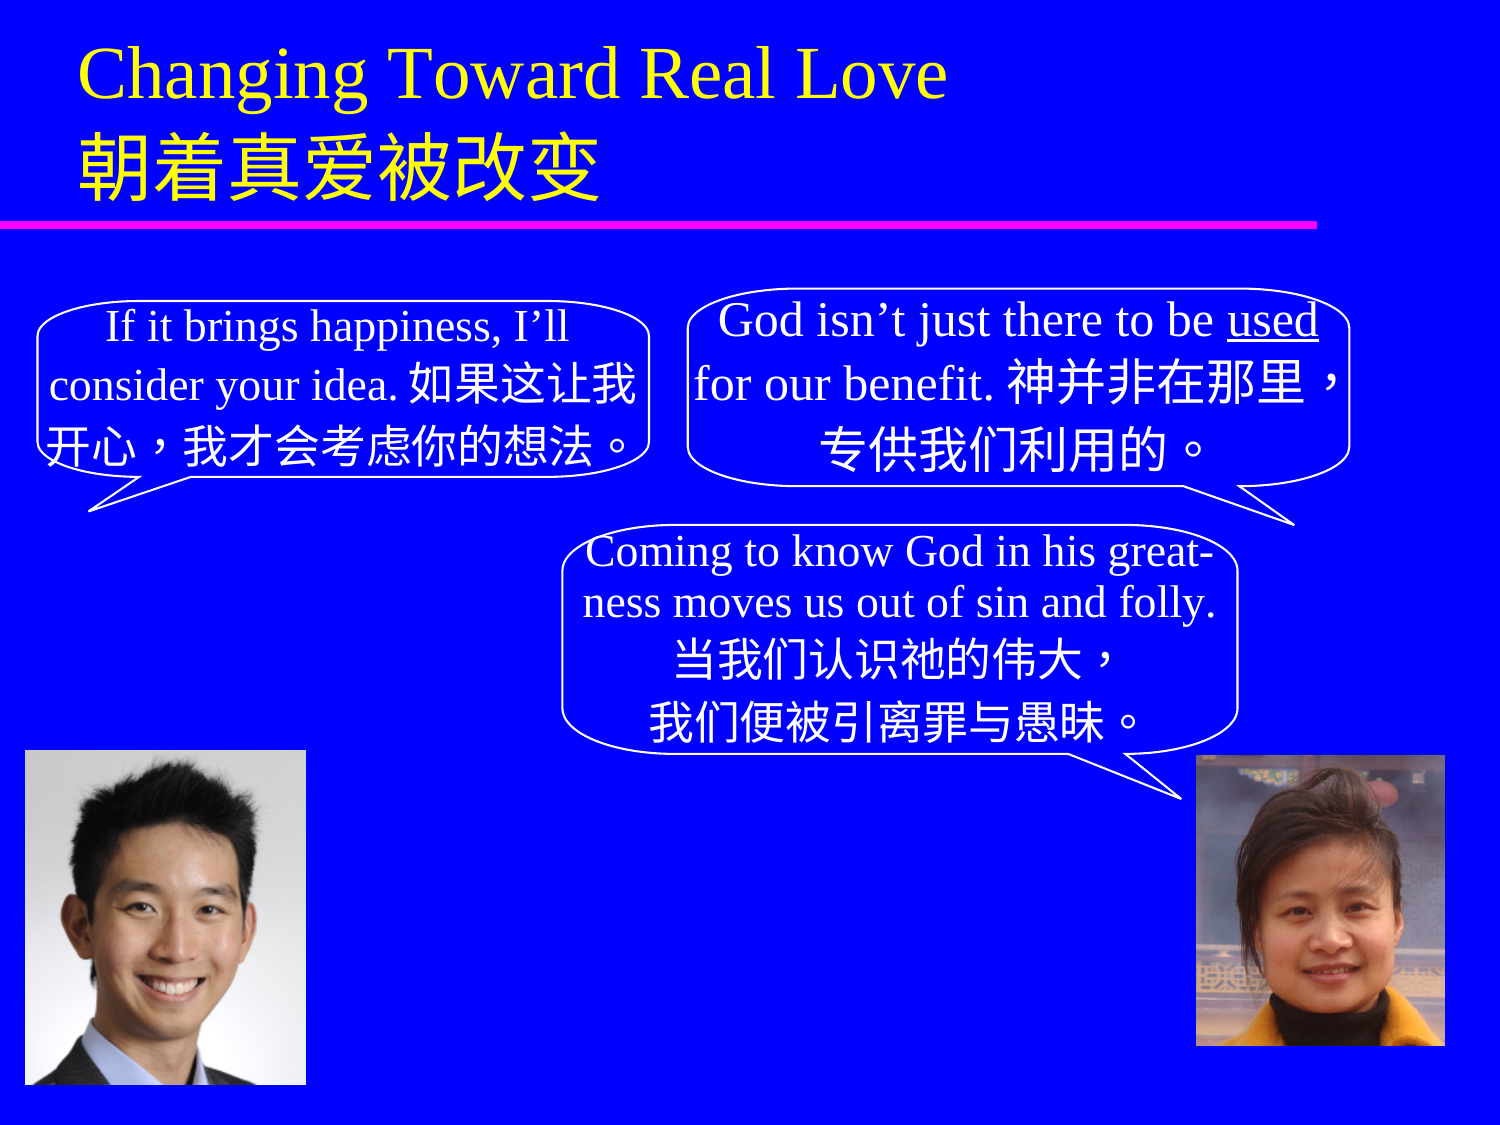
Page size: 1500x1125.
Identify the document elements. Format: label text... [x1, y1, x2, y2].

text_box God isn’t just there to be used for our benefit.神并非在那里， 专供我们利用的。 [687, 288, 1350, 526]
picture [1196, 755, 1445, 1046]
text_box Coming to know God in his great- ness moves us out of sin and folly. 当我们认识祂的伟大， 我们便被引离罪与愚昧。 [562, 524, 1238, 799]
picture [25, 750, 306, 1085]
text_box If it brings happiness, I’ll consider your idea.如果这让我 开心，我才会考虑你的想法。 [37, 301, 650, 512]
title Changing Toward Real Love 朝着真爱被改变 [62, 39, 1338, 225]
